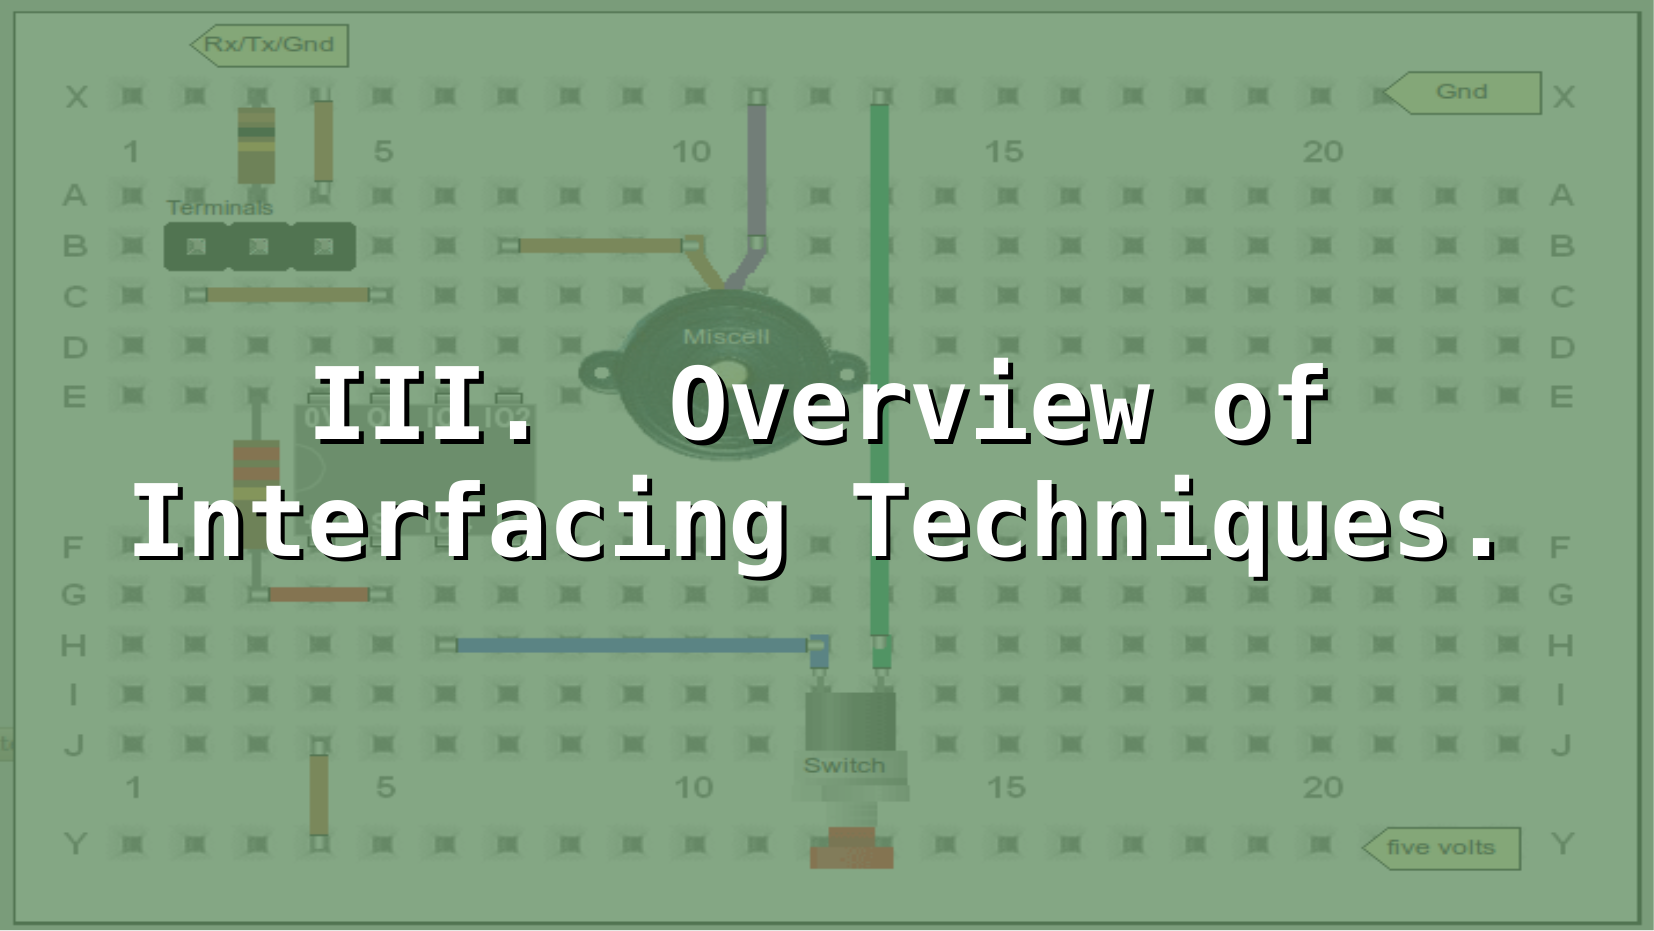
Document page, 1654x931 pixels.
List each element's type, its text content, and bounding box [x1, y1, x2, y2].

text_box [71, 287, 1561, 827]
picture [0, 0, 1654, 931]
text_box III. Overview of Interfacing Techniques. [75, 135, 1564, 792]
